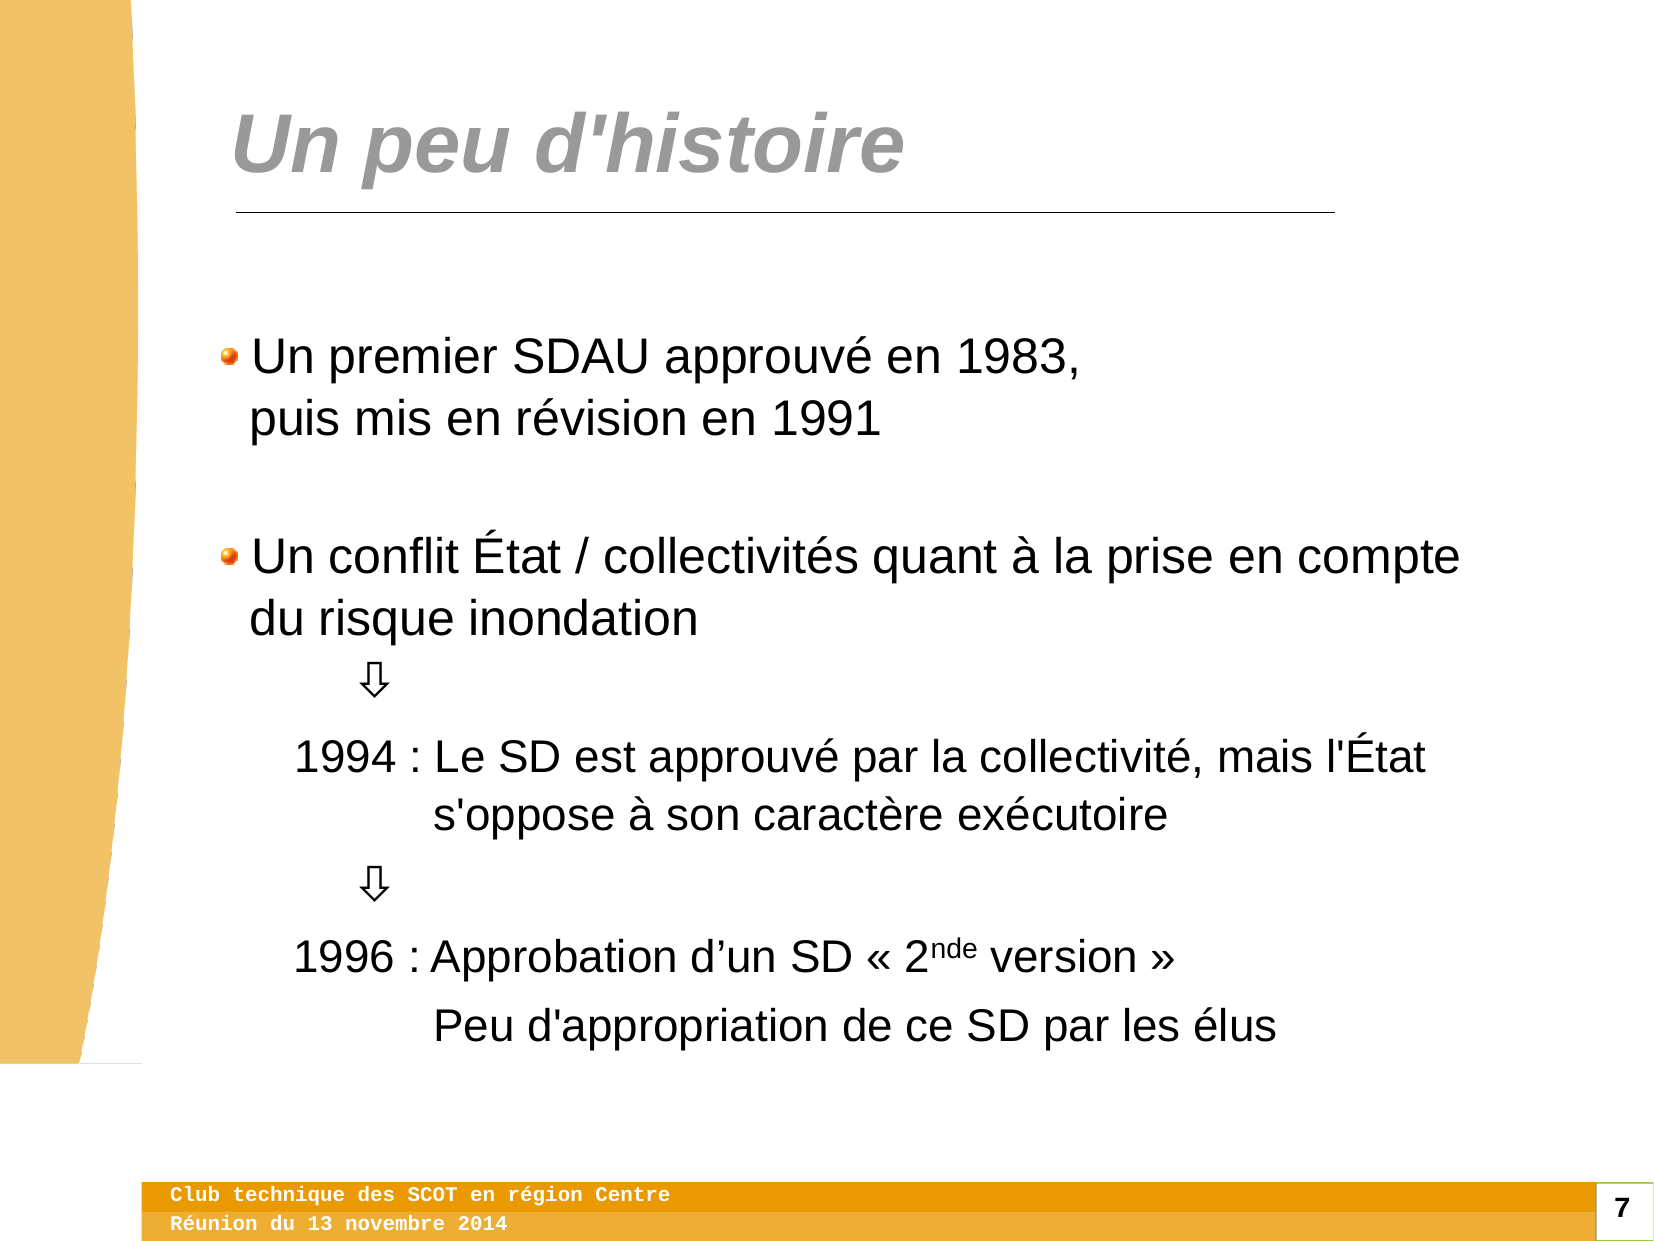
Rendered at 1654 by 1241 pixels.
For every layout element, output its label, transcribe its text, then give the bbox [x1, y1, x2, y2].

picture [0, 0, 1654, 1241]
list [206, 236, 1595, 1064]
text_box Un premier SDAU approuvé en 1983, puis mis en révision en 1991 Un conflit État / collectivités quant à la prise en compte du risque inondation  1994 : Le SD est approuvé par la collectivité, mais l'État s'oppose à son caractère exécutoire  1996 : Approbation d’un SD « 2nde version » Peu d'appropriation de ce SD par les élus [206, 265, 1565, 1152]
title Un peu d'histoire [206, 69, 1595, 218]
